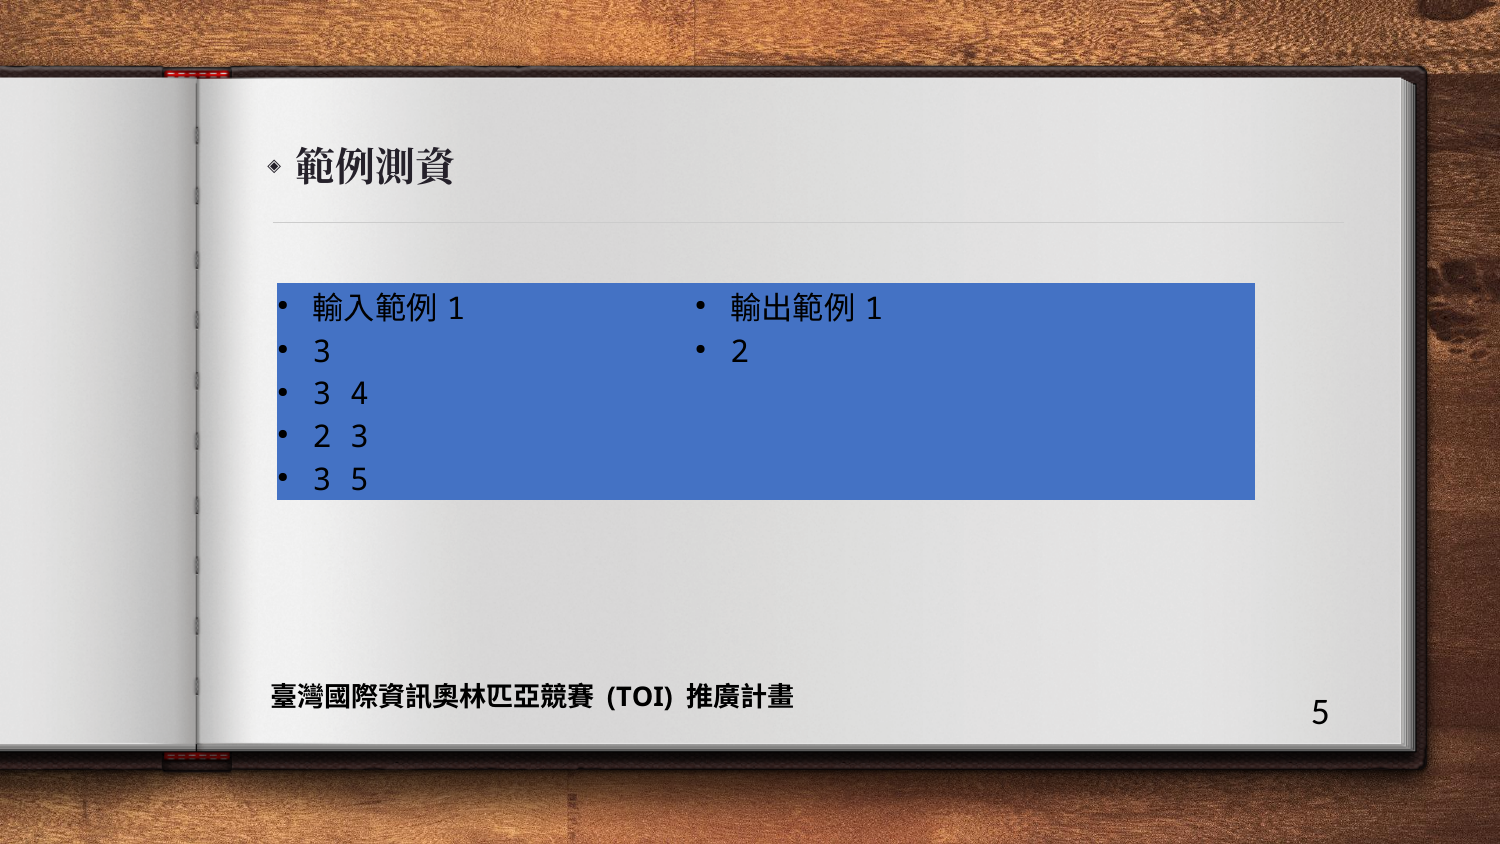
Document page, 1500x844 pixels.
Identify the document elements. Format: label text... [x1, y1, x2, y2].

text_box [1295, 672, 1386, 737]
list 範例測資 [252, 126, 1194, 205]
table_header 輸入範例1 3 3 4 2 3 3 5 [277, 283, 695, 500]
table_header 輸出範例1 2 [695, 283, 1255, 500]
